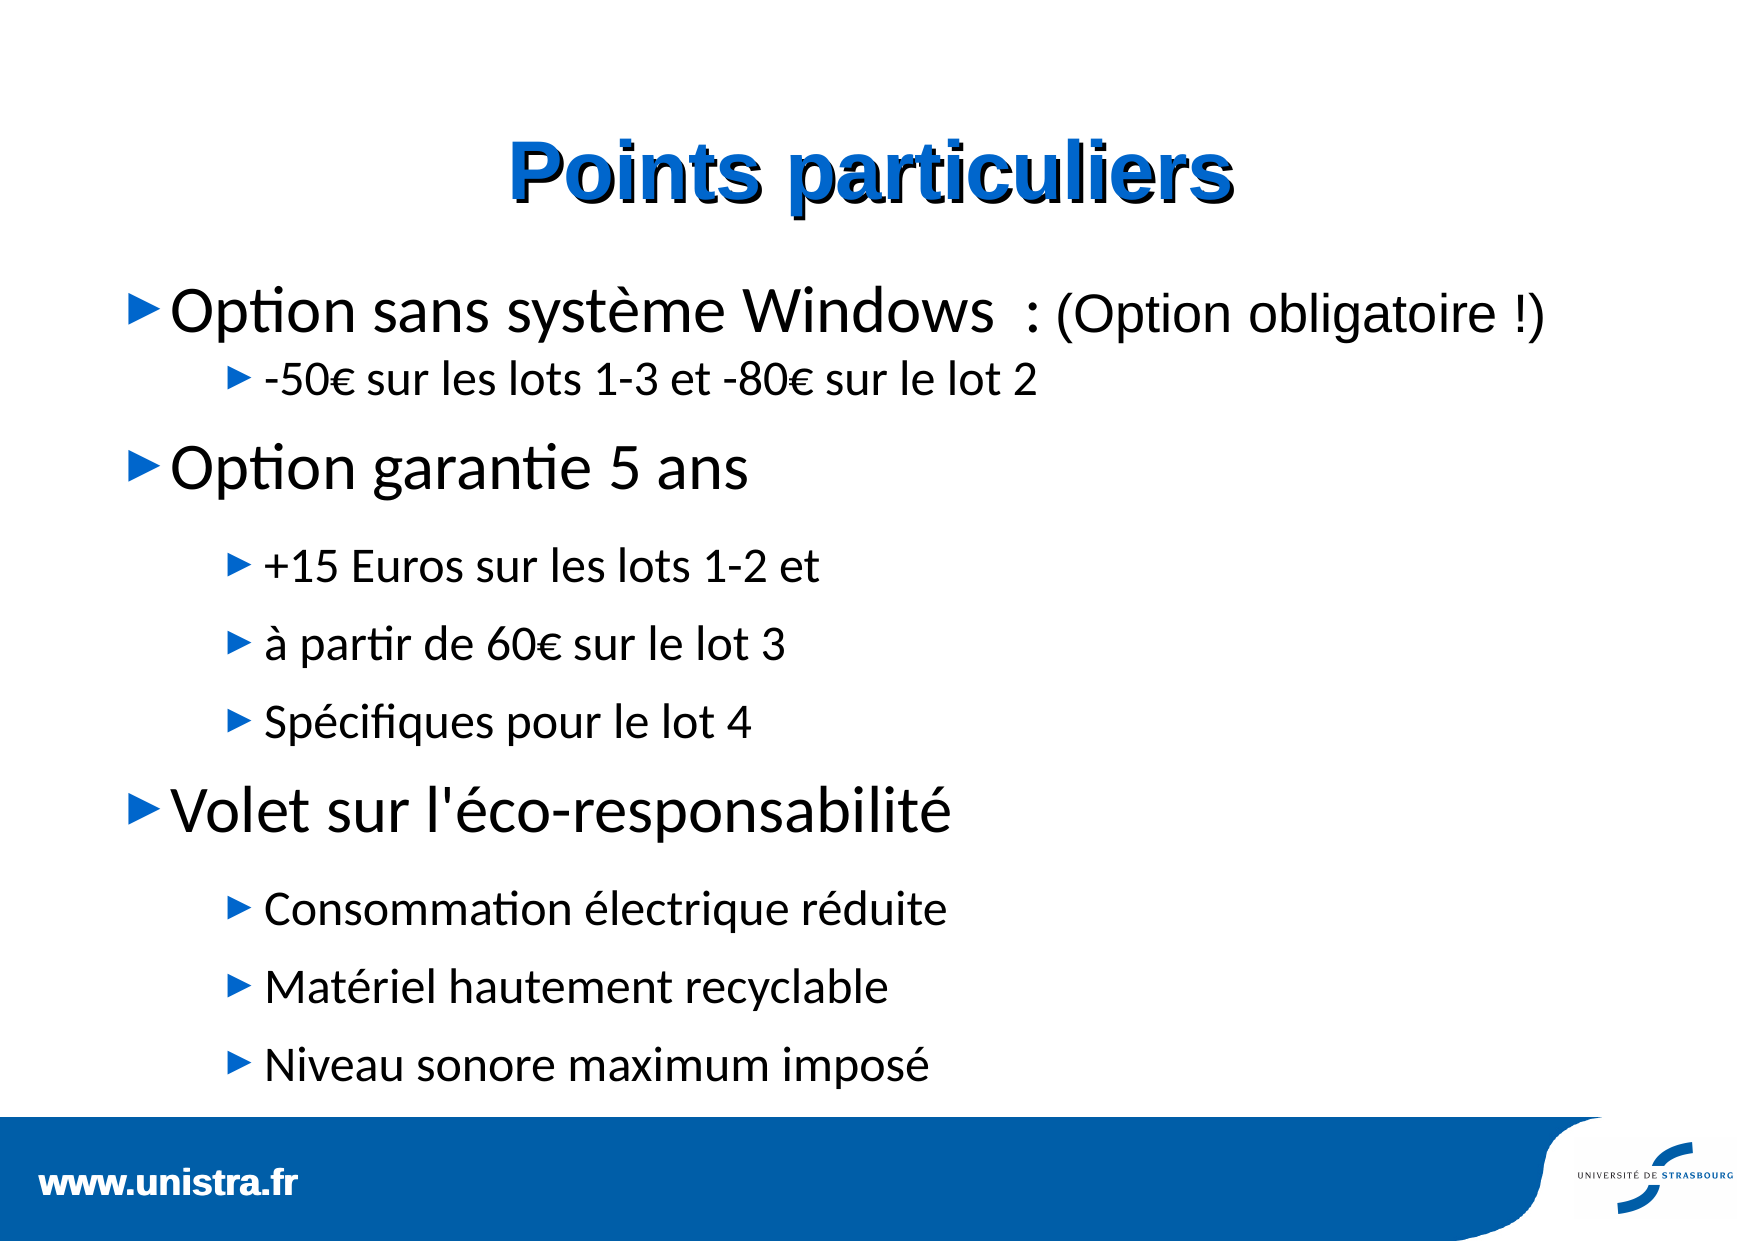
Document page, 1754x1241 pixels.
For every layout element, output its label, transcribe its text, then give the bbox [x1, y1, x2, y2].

picture [0, 1115, 1737, 1241]
title Points particuliers [29, 116, 1713, 217]
list Option sans système Windows : (Option obligatoire !) -50€ sur les lots 1-3 et -80€ sur le lot 2 Option garantie 5 ans +15 Euros sur les lots 1-2 et à partir de 60€ sur le lot 3 Spécifiques pour le lot 4 Volet sur l'éco-responsabilité Consommation électrique réduite Matériel hautement recyclable Niveau sonore maximum imposé [118, 265, 1684, 1093]
